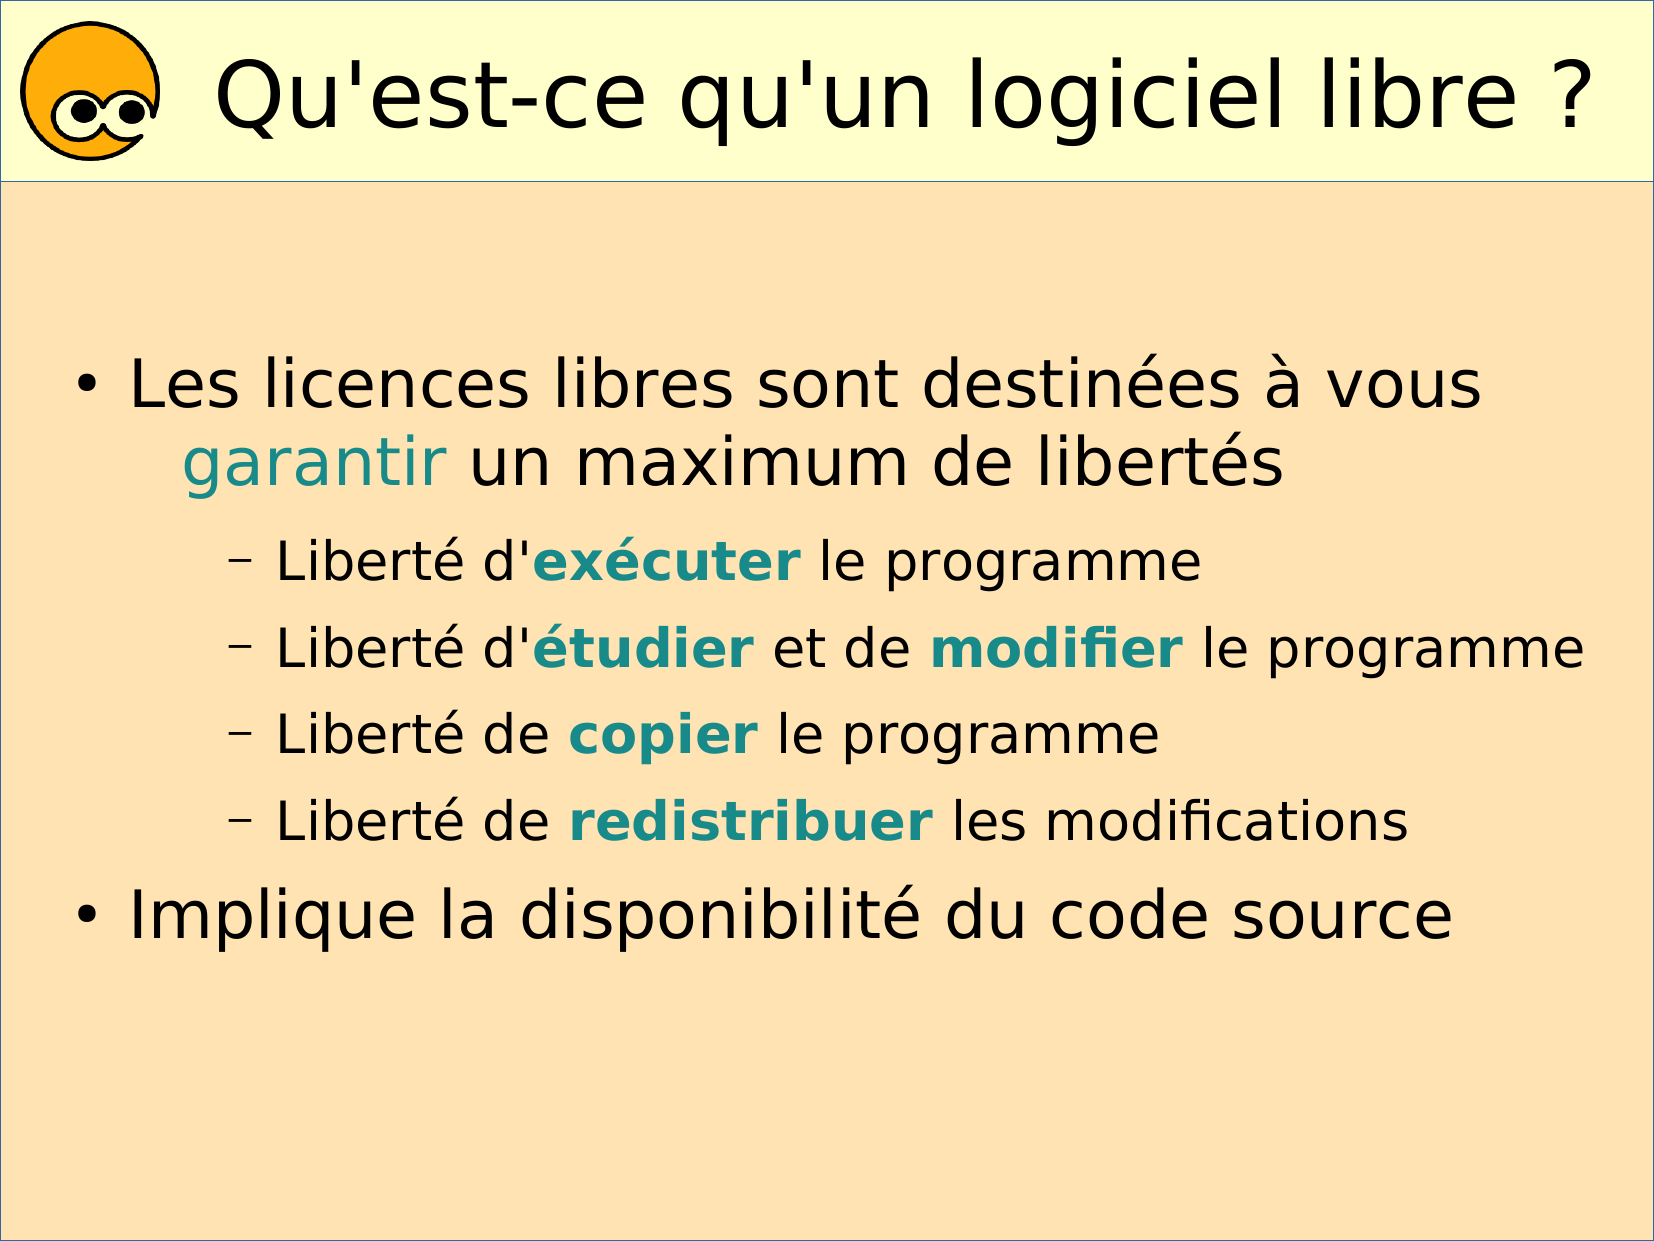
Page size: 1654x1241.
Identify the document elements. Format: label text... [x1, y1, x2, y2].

list Les licences libres sont destinées à vous garantir un maximum de libertés Liberté d'exécuter le programme Liberté d'étudier et de modifier le programme Liberté de copier le programme Liberté de redistribuer les modifications Implique la disponibilité du code source [39, 345, 1607, 1164]
picture [20, 21, 160, 161]
title Qu'est-ce qu'un logiciel libre ? [207, 35, 1607, 156]
